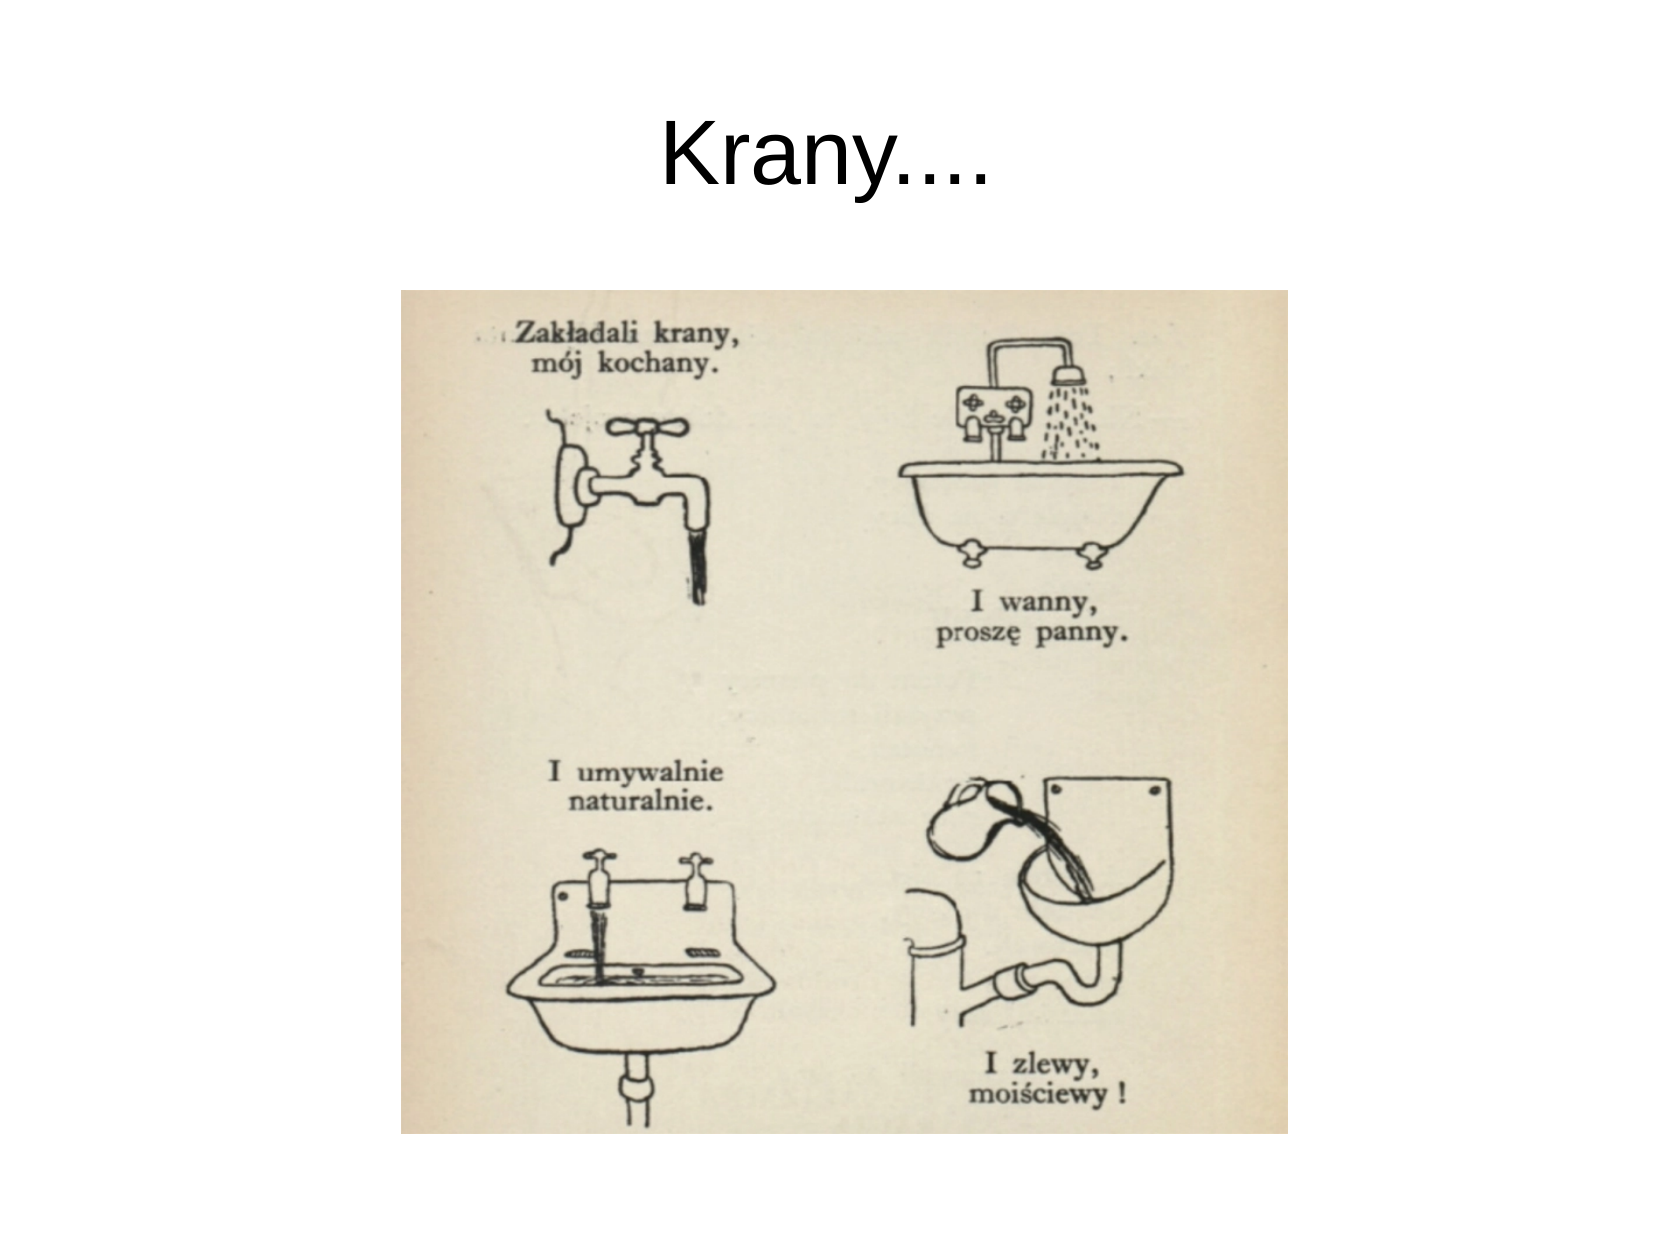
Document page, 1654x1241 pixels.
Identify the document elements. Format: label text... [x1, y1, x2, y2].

title Krany.... [82, 49, 1571, 257]
picture [401, 290, 1288, 1134]
